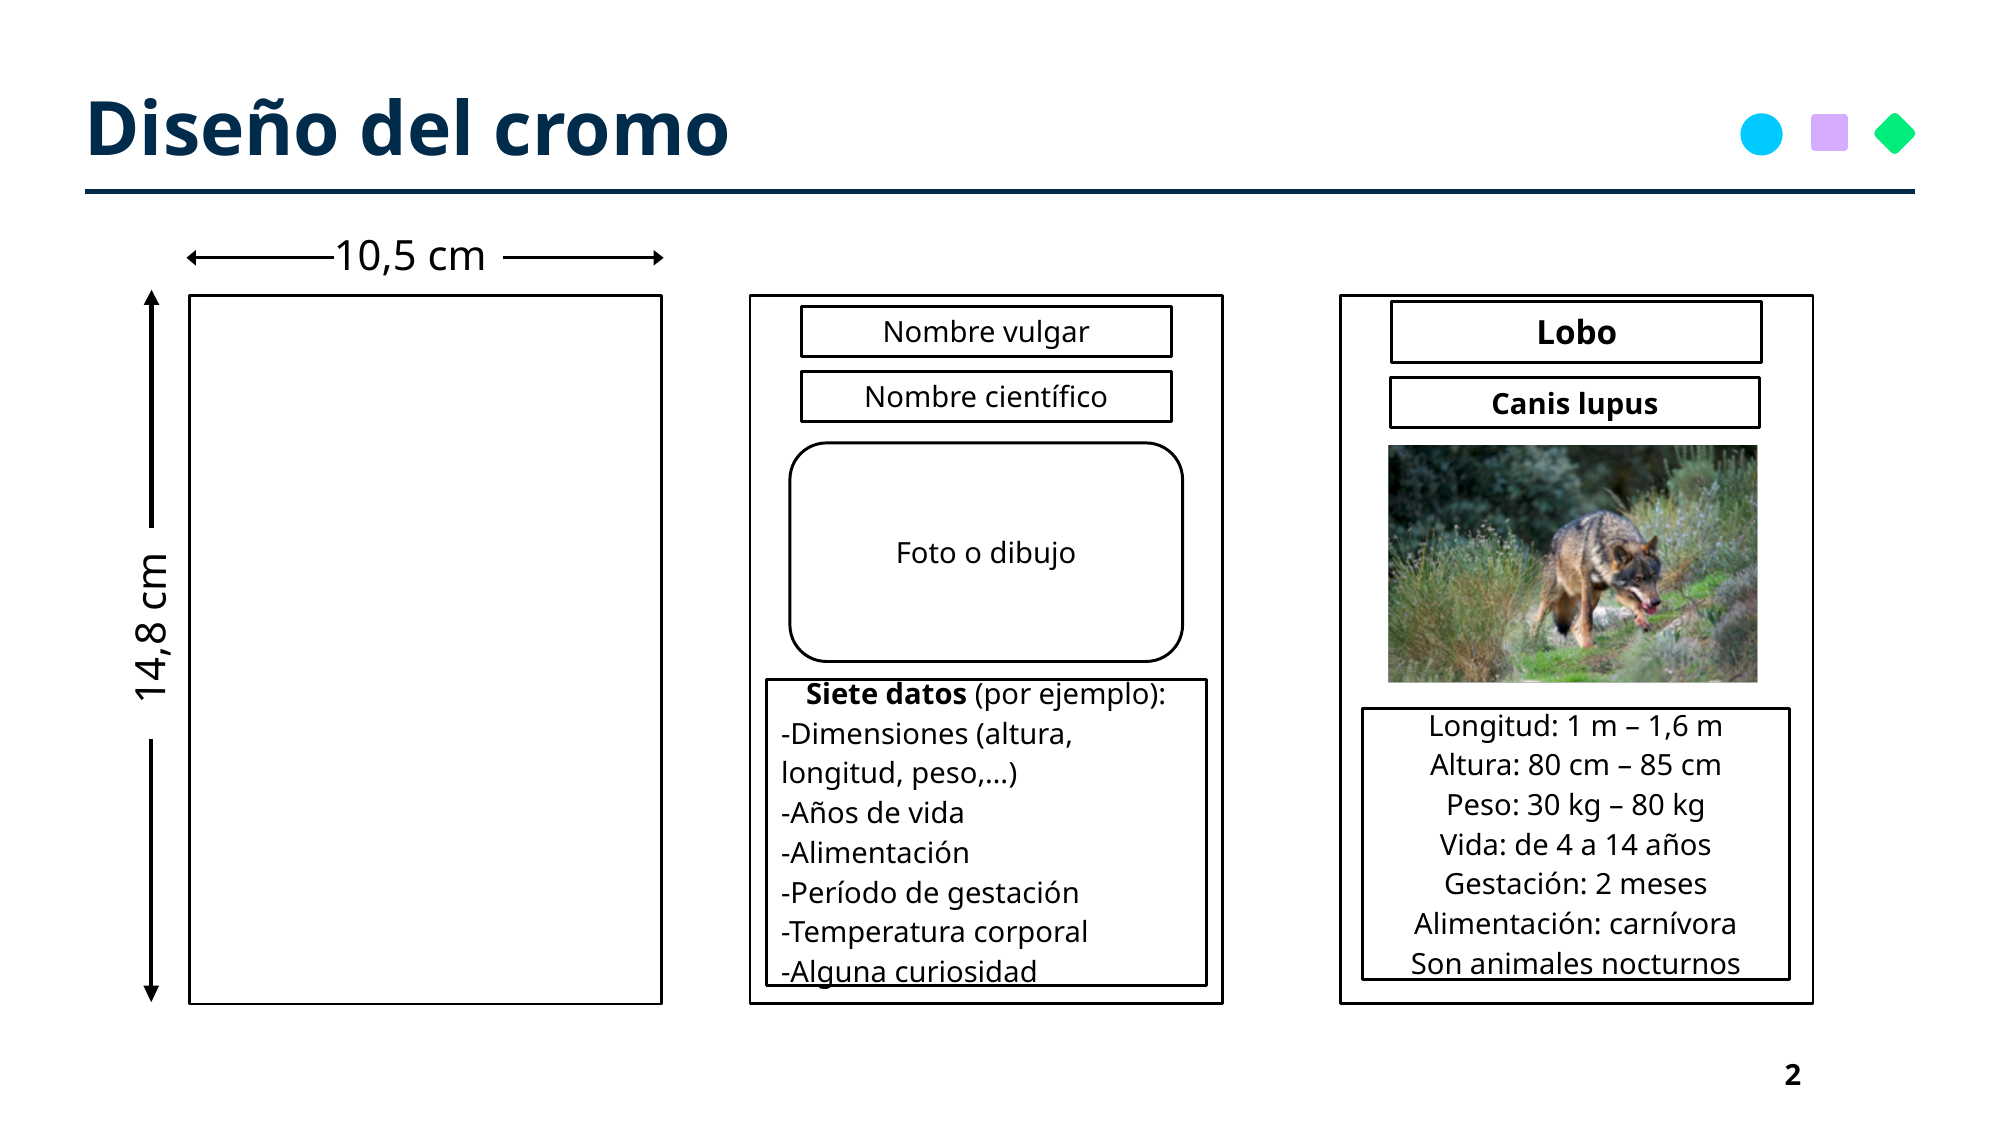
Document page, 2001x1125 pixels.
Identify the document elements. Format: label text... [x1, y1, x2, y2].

text_box [750, 295, 1223, 1004]
text_box Foto o dibujo [789, 442, 1183, 662]
text_box 14,8 cm [115, 545, 184, 720]
text_box Longitud: 1 m – 1,6 m Altura: 80 cm – 85 cm Peso: 30 kg – 80 kg Vida: de 4 a 14 años Gestación: 2 meses Alimentación: carnívora Son animales nocturnos [1362, 708, 1790, 980]
text_box [189, 295, 662, 1004]
title Diseño del cromo [84, 29, 1601, 178]
picture [129, 236, 318, 528]
text_box Nombre vulgar [801, 306, 1172, 357]
text_box Lobo [1391, 301, 1762, 363]
text_box 10,5 cm [318, 220, 493, 288]
text_box Canis lupus [1390, 377, 1760, 428]
text_box Nombre científico [801, 371, 1172, 422]
picture [1381, 445, 1760, 684]
text_box [1340, 295, 1813, 1004]
picture [129, 738, 172, 1028]
text_box Siete datos (por ejemplo): -Dimensiones (altura, longitud, peso,…) -Años de vida -Alimentación -Período de gestación -Temperatura corporal -Alguna curiosidad [766, 679, 1207, 986]
picture [502, 236, 680, 278]
